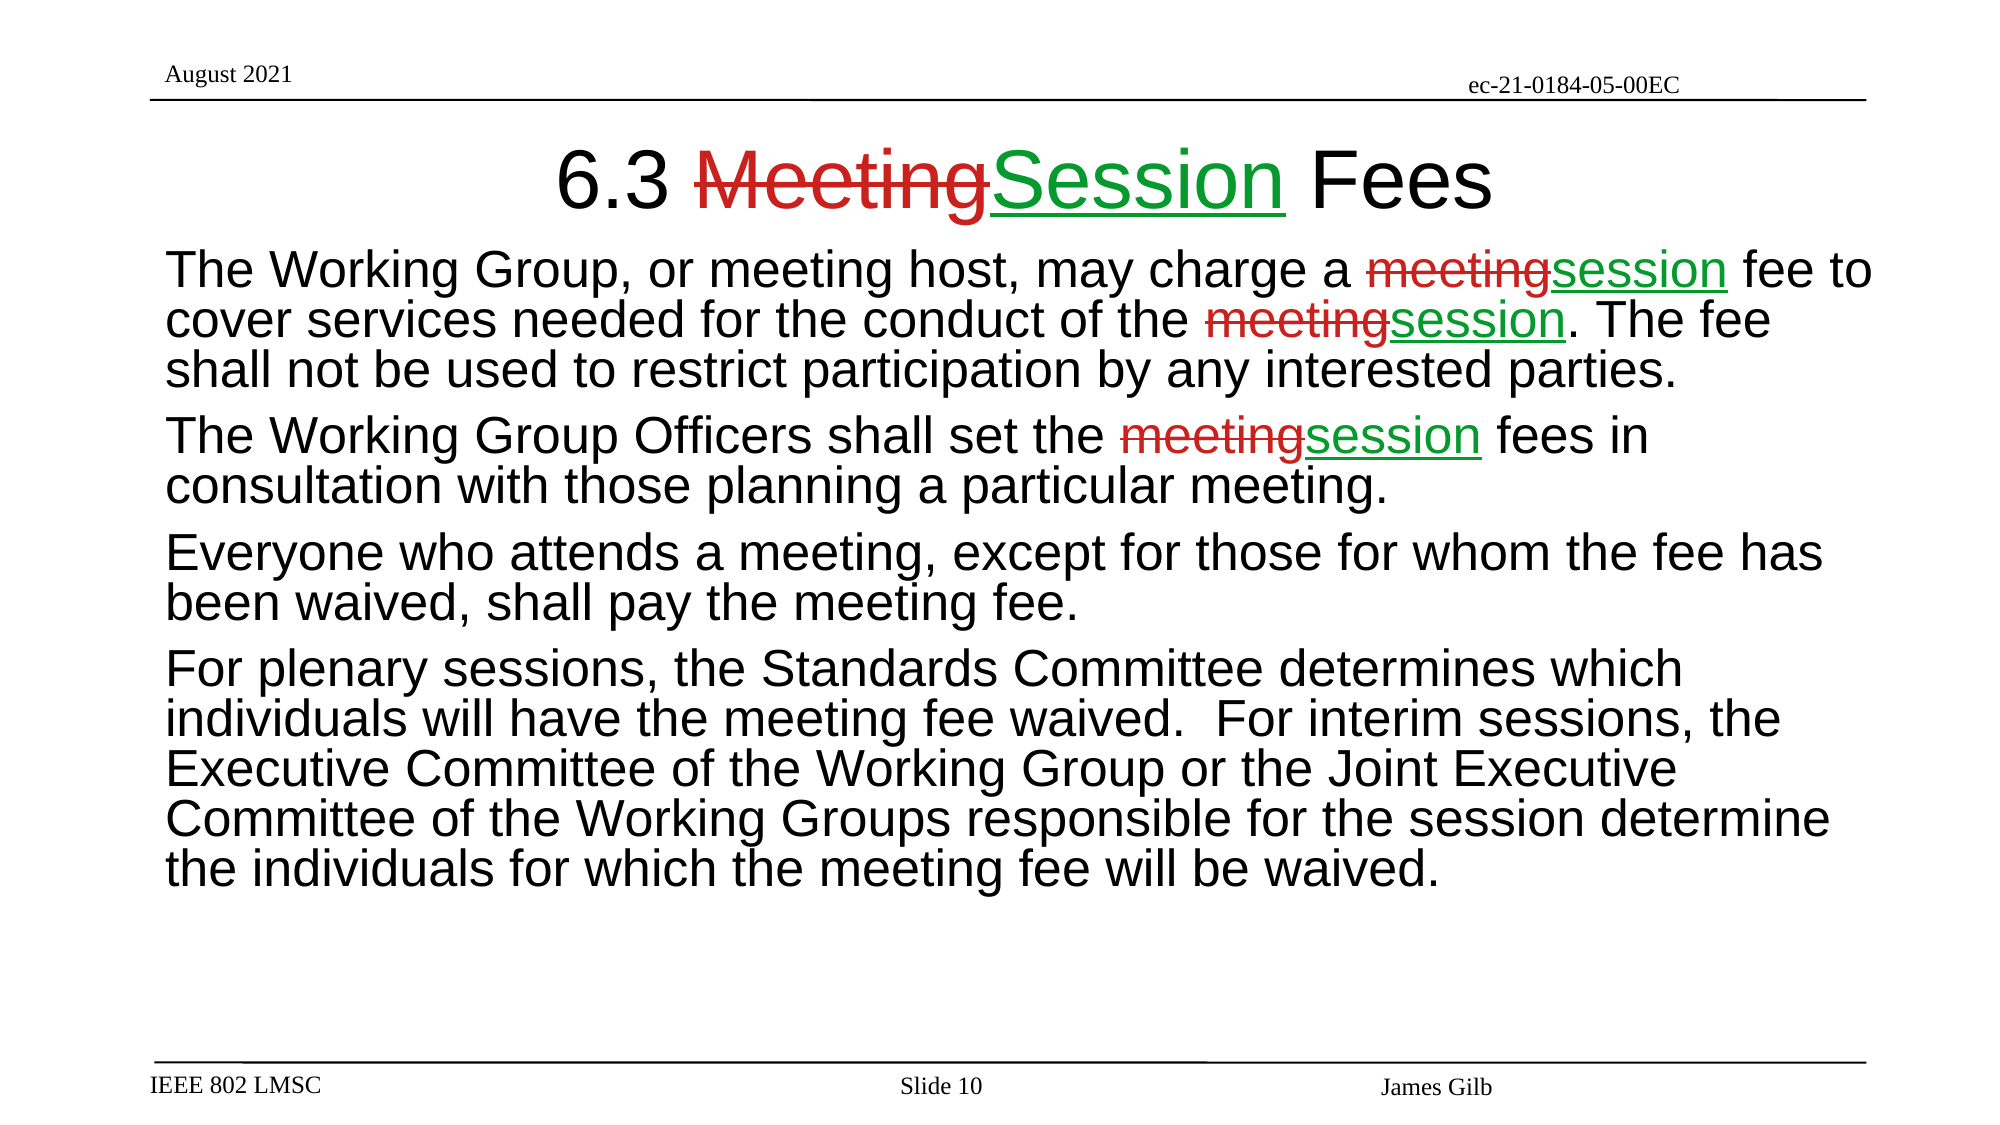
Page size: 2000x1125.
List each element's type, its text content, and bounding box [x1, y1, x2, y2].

title 6.3 MeetingSession Fees [149, 112, 1900, 238]
text_box Slide [799, 1069, 1083, 1108]
list The Working Group, or meeting host, may charge a meetingsession fee to cover services needed for the conduct of the meetingsession. The fee shall not be used to restrict participation by any interested parties. The Working Group Officers shall set the meetingsession fees in consultation with those planning a particular meeting. Everyone who attends a meeting, except for those for whom the fee has been waived, shall pay the meeting fee. For plenary sessions, the Standards Committee determines which individuals will have the meeting fee waived. For interim sessions, the Executive Committee of the Working Group or the Joint Executive Committee of the Working Groups responsible for the session determine the individuals for which the meeting fee will be waived. [149, 239, 1900, 1051]
